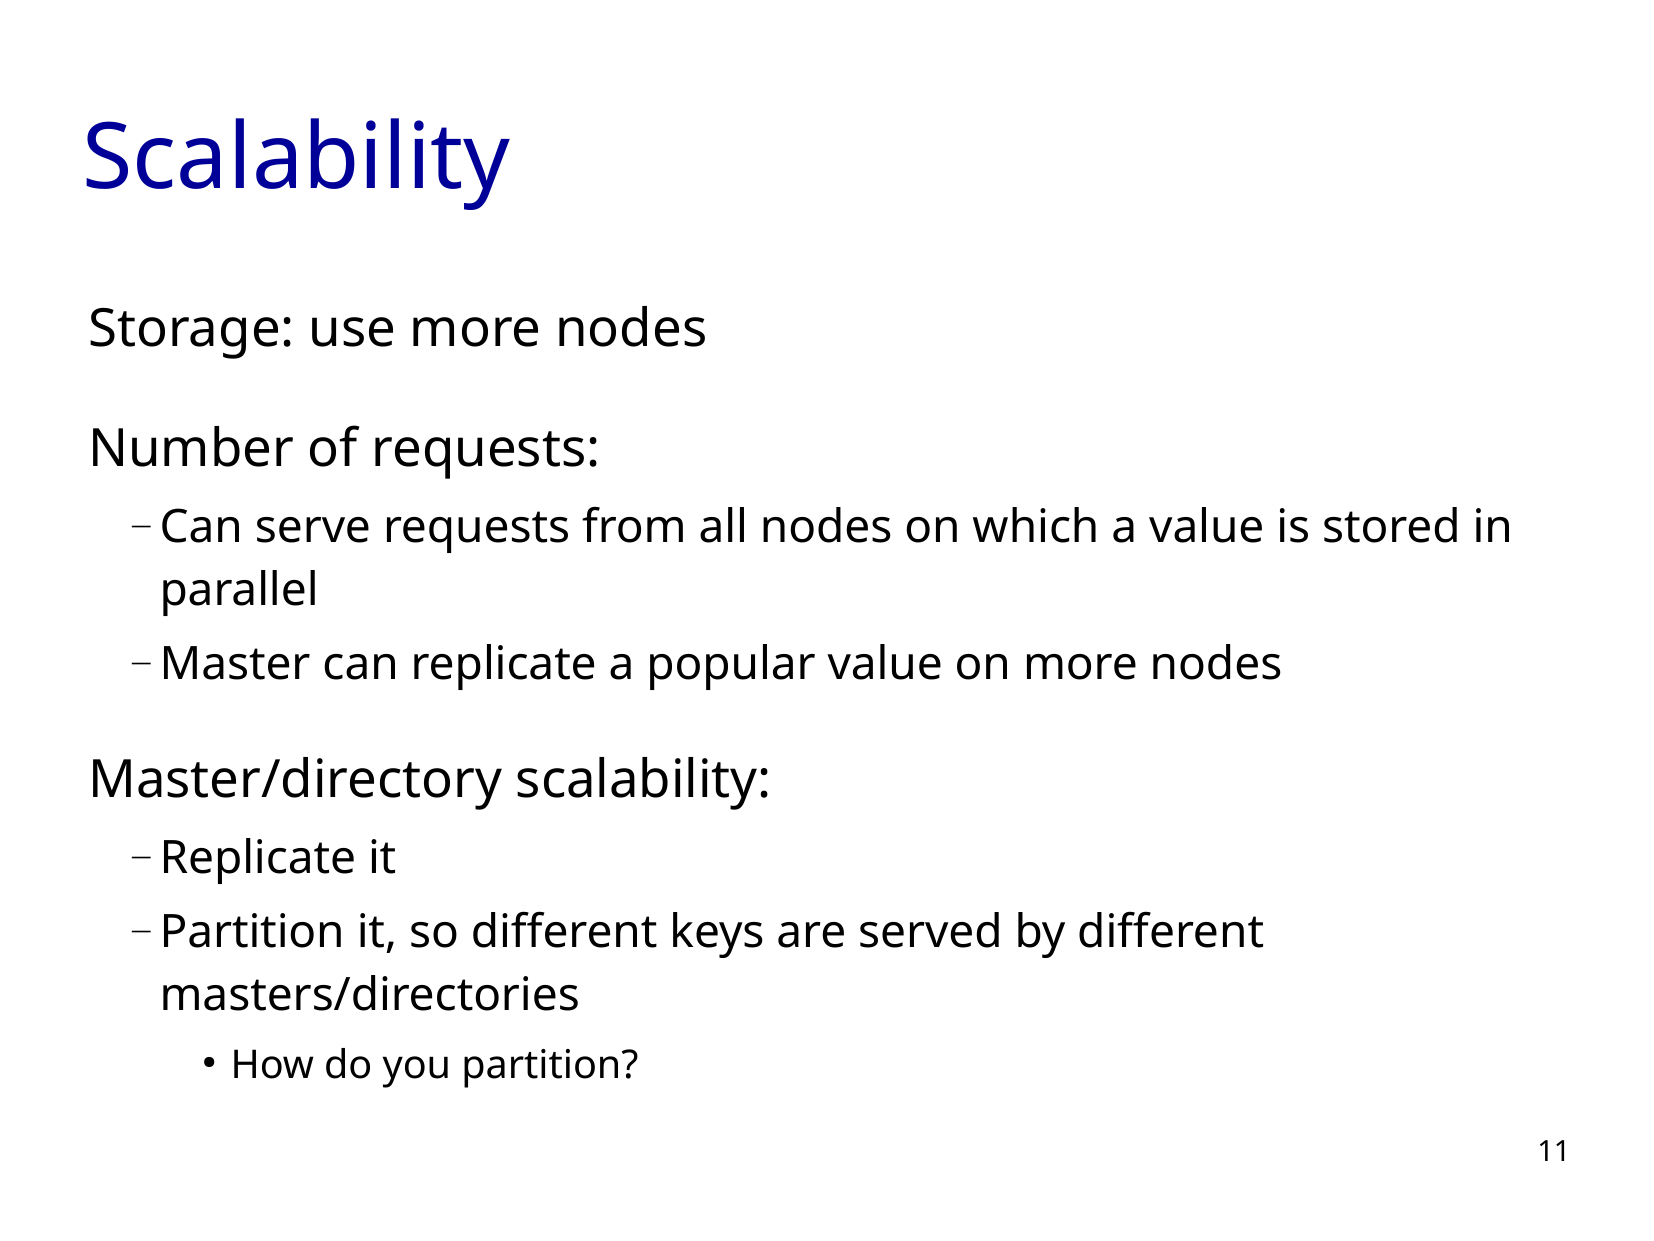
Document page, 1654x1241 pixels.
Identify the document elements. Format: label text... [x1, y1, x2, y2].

title Scalability [82, 49, 1571, 257]
list Storage: use more nodes Number of requests: Can serve requests from all nodes on which a value is stored in parallel Master can replicate a popular value on more nodes Master/directory scalability: Replicate it Partition it, so different keys are served by different masters/directories How do you partition? [60, 290, 1571, 1096]
